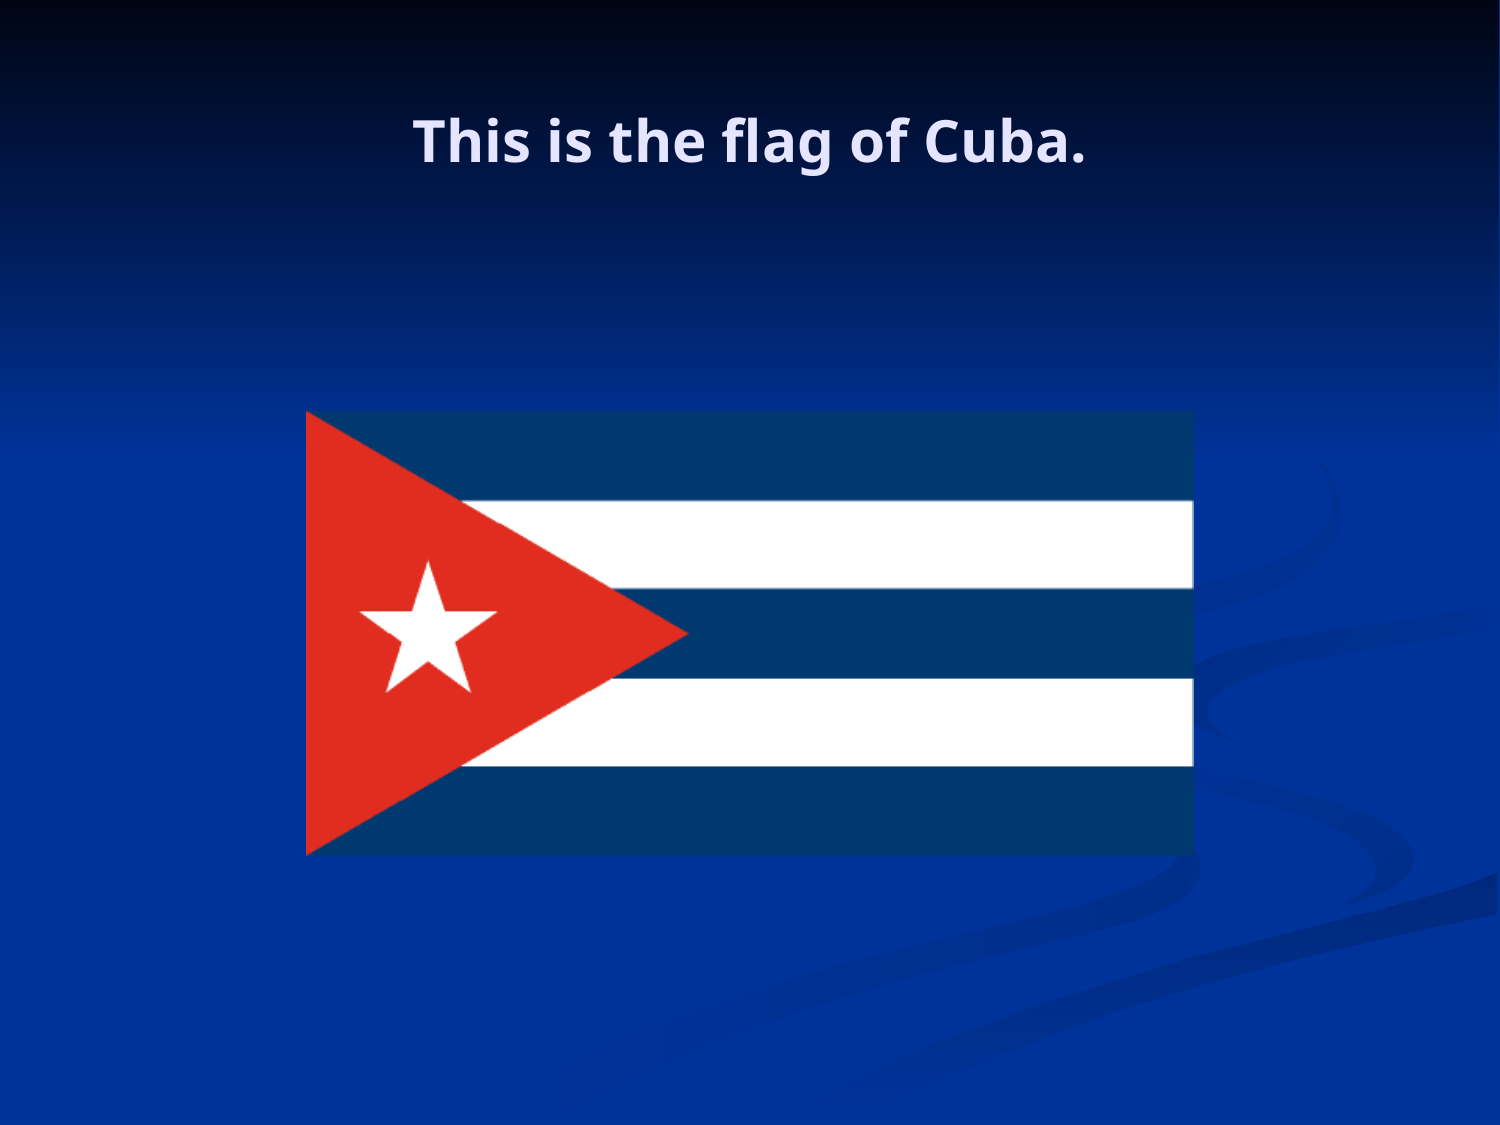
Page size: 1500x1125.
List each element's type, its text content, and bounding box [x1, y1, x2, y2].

picture [306, 411, 1194, 856]
title This is the flag of Cuba. [75, 45, 1425, 233]
